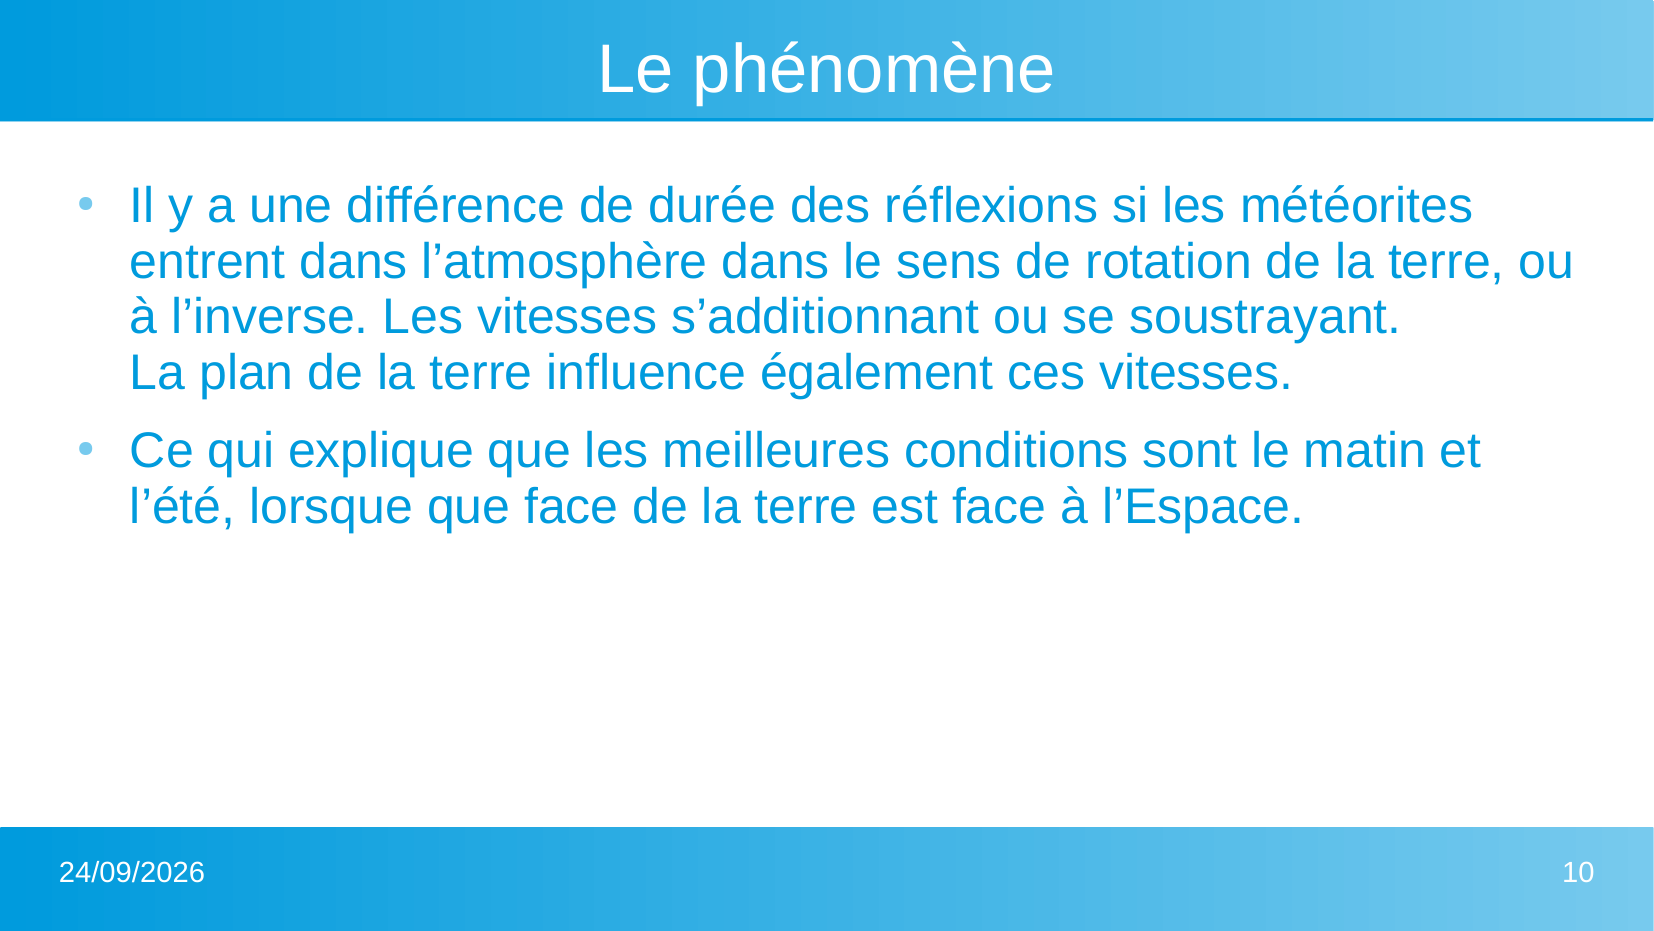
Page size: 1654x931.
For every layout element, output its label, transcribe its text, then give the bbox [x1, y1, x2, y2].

list Il y a une différence de durée des réflexions si les météorites entrent dans l’atmosphère dans le sens de rotation de la terre, ou à l’inverse. Les vitesses s’additionnant ou se soustrayant. La plan de la terre influence également ces vitesses. Ce qui explique que les meilleures conditions sont le matin et l’été, lorsque que face de la terre est face à l’Espace. [59, 177, 1595, 768]
title Le phénomène [59, 29, 1595, 108]
